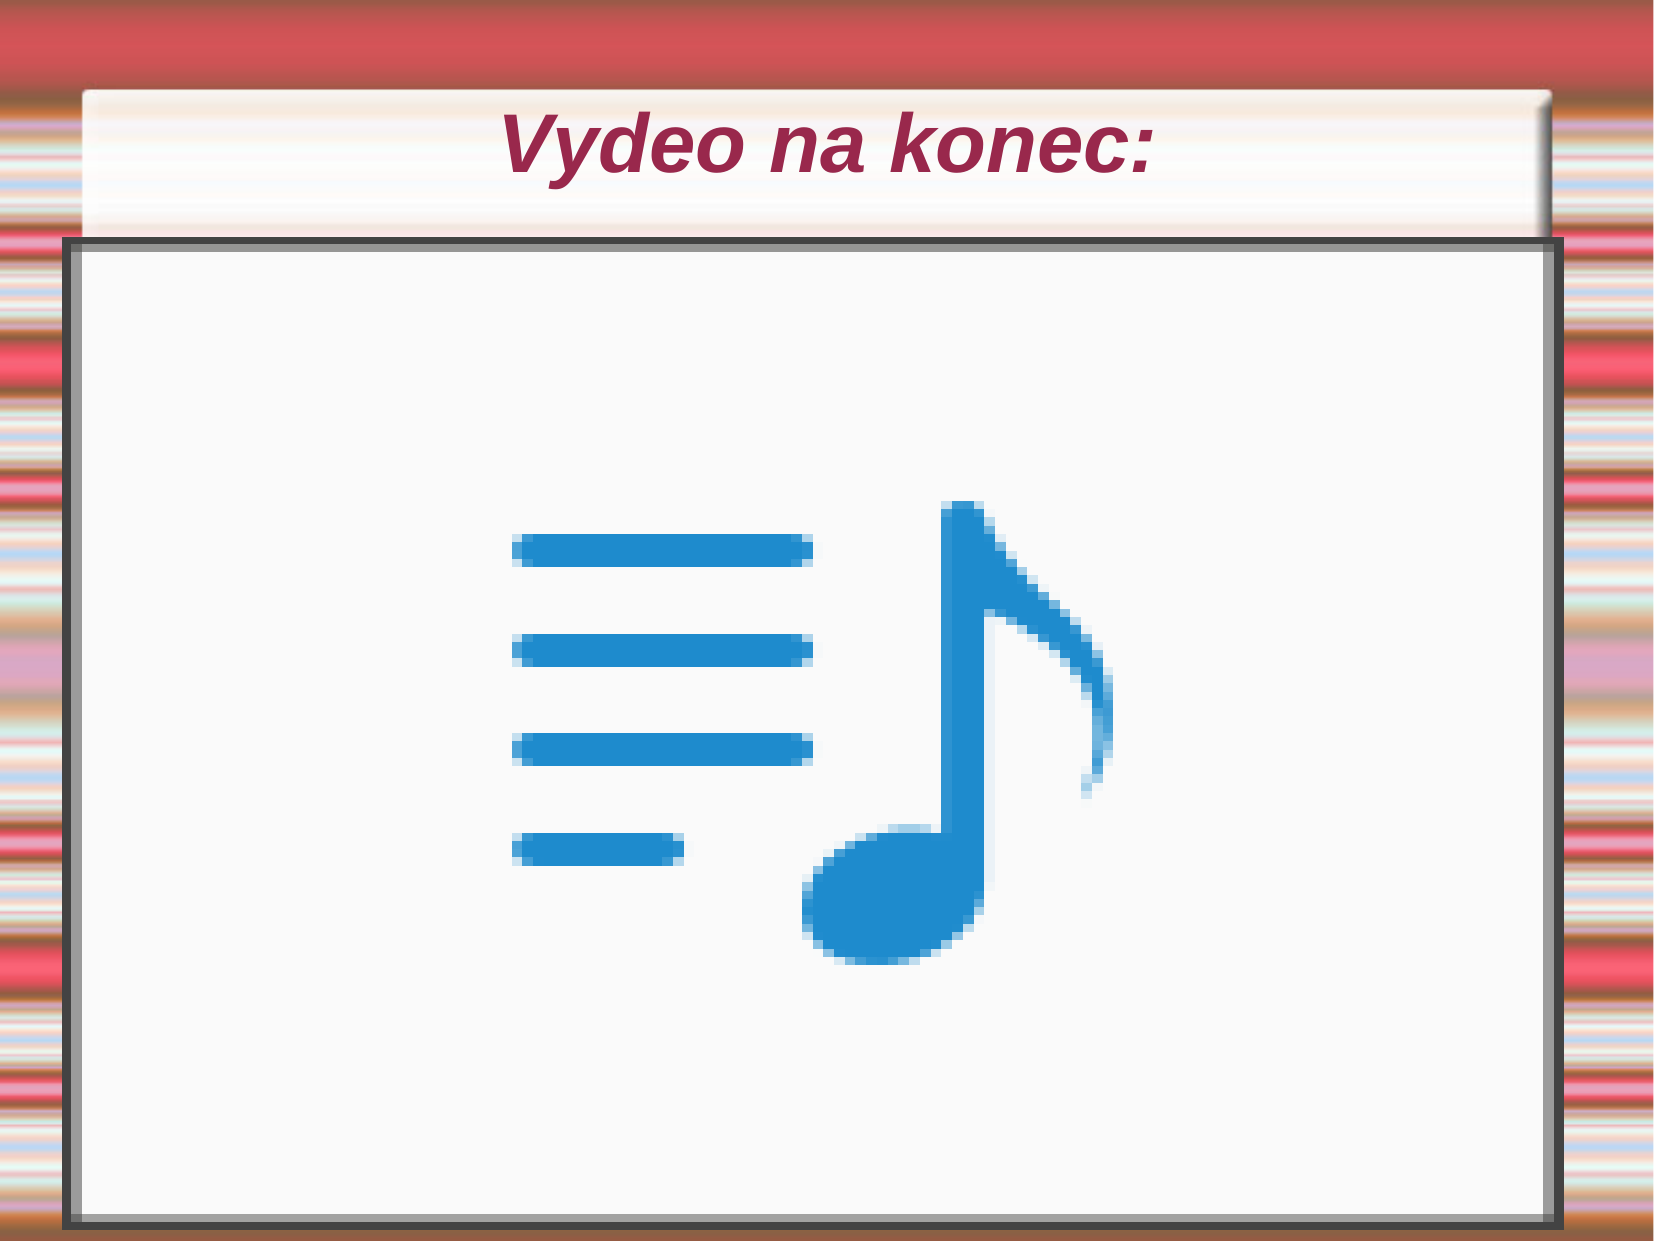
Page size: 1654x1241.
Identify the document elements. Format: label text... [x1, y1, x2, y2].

text_box [61, 236, 1565, 1232]
title Vydeo na konec: [121, 50, 1534, 236]
picture [0, 0, 1654, 1241]
